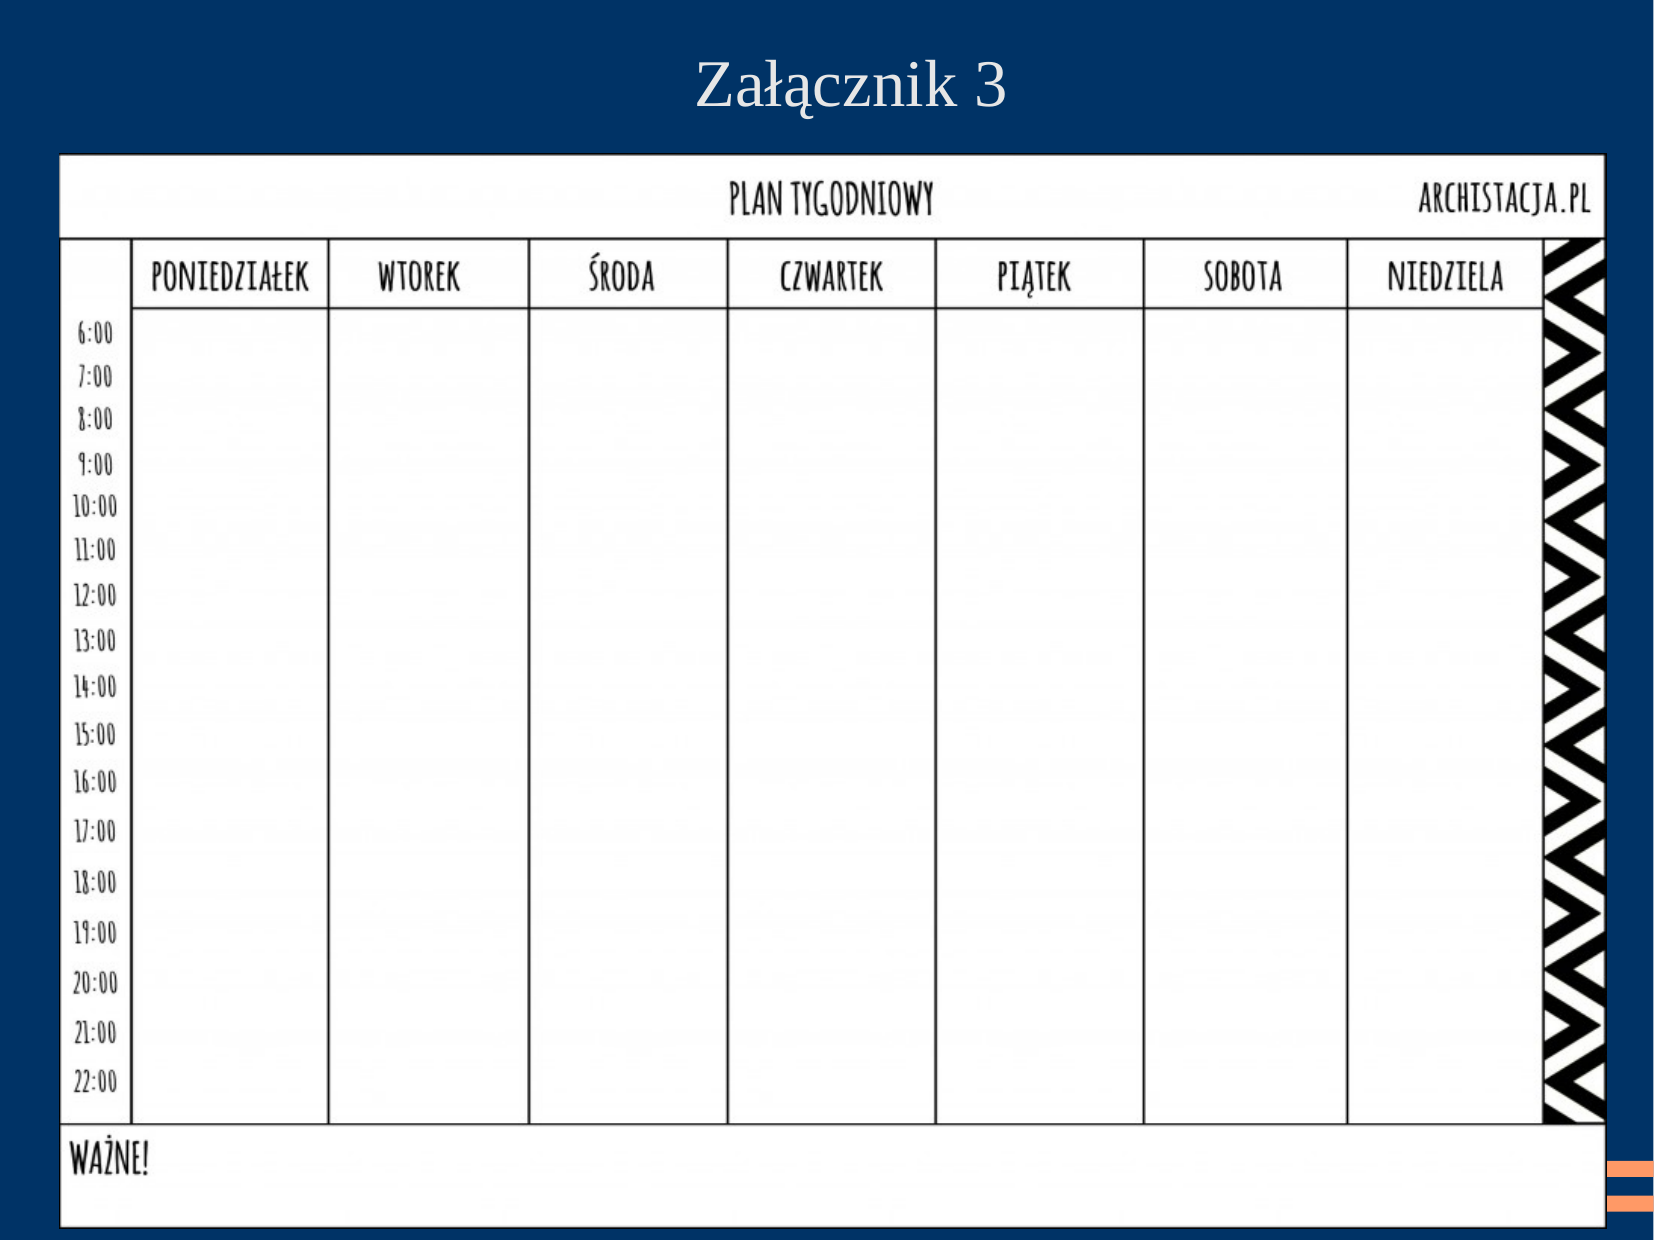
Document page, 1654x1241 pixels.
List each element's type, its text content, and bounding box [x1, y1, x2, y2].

picture [59, 153, 1607, 1229]
list Załącznik 3 [131, 47, 1571, 153]
